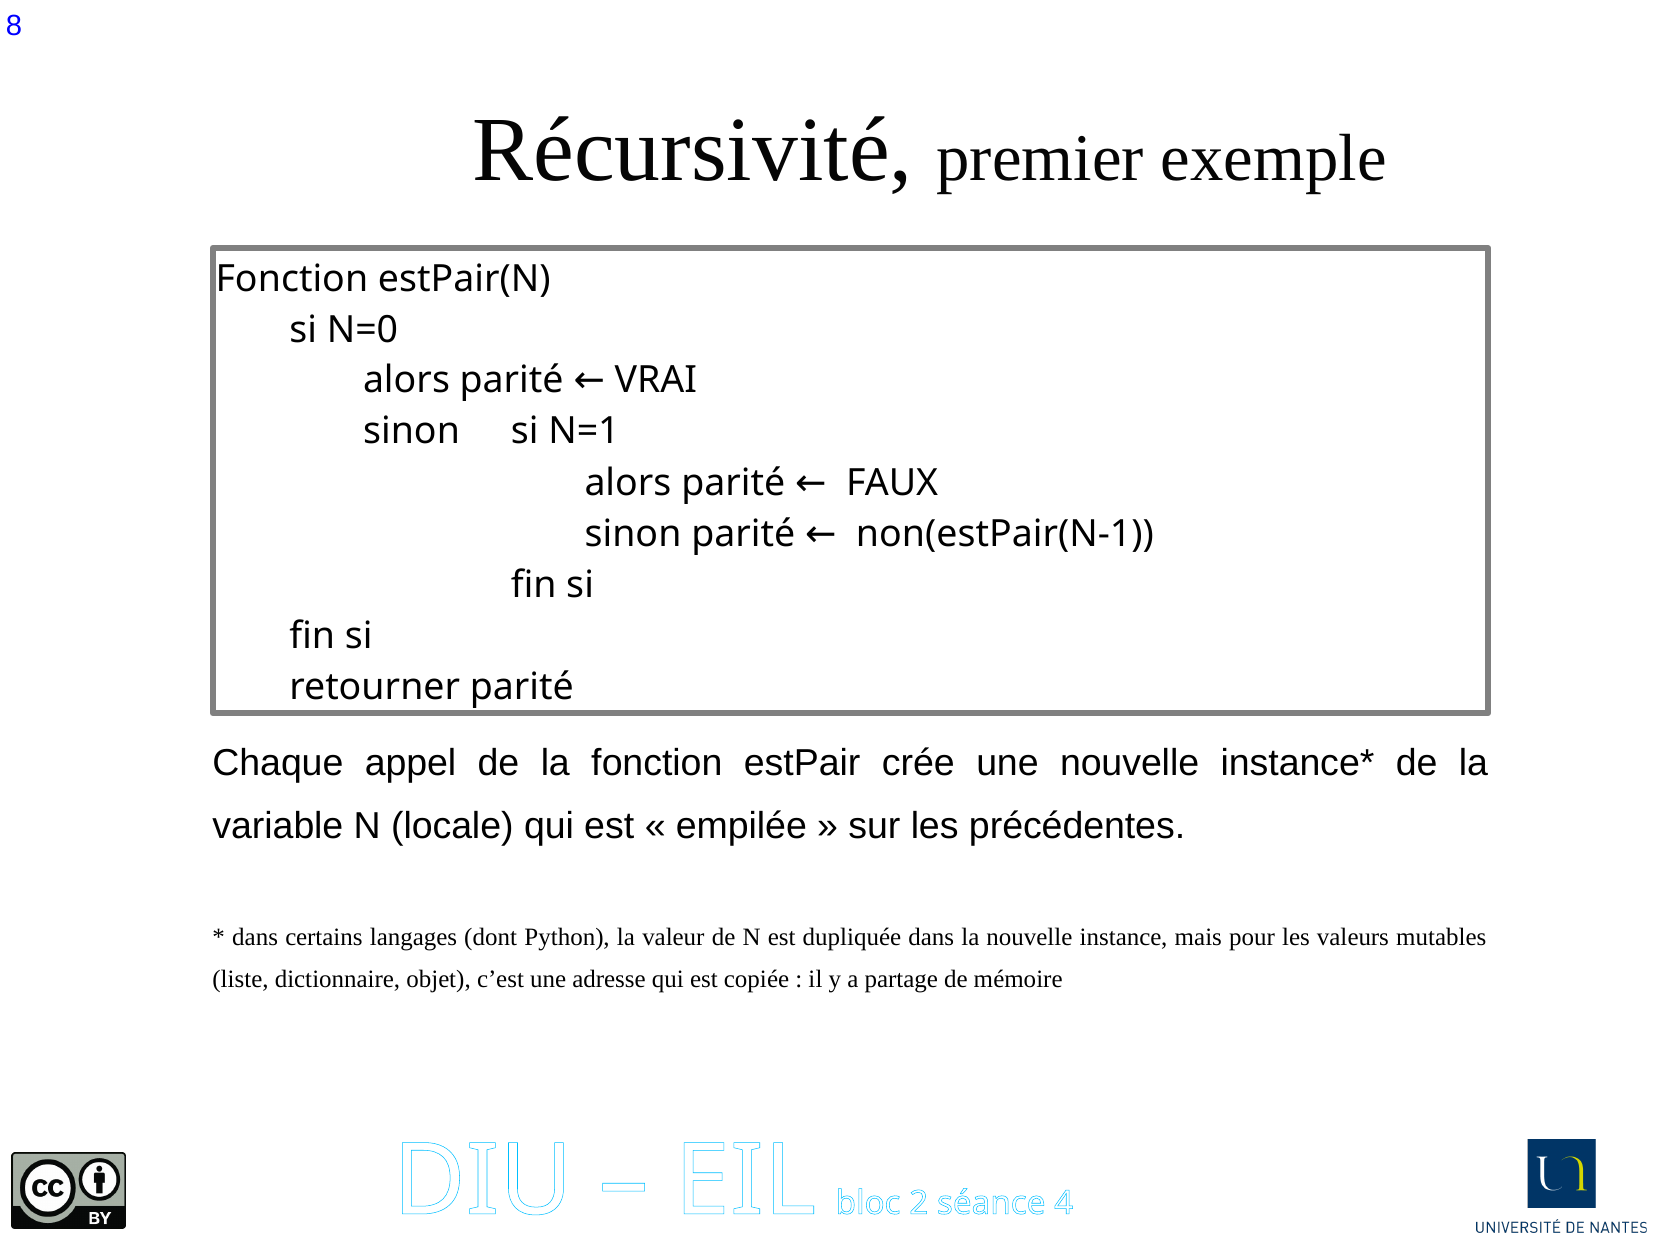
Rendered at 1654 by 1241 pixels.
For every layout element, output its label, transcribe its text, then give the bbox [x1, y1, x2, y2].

picture [11, 1152, 126, 1229]
picture [938, 1195, 952, 1215]
picture [992, 1195, 1009, 1215]
picture [602, 1182, 645, 1192]
picture [886, 1195, 900, 1215]
picture [773, 1142, 815, 1215]
picture [972, 1195, 988, 1215]
title Récursivité, premier exemple [265, 47, 1595, 252]
picture [469, 1142, 496, 1215]
text_box Fonction estPair(N) si N=0 alors parité ← VRAI sinon si N=1 alors parité ← FAUX sinon parité ← non(estPair(N-1)) fin si fin si retourner parité [212, 248, 1489, 680]
picture [1012, 1195, 1026, 1215]
picture [402, 1142, 460, 1215]
picture [1028, 1195, 1045, 1215]
picture [683, 1142, 725, 1215]
picture [866, 1195, 884, 1215]
picture [954, 1188, 971, 1215]
subtitle Chaque appel de la fonction estPair crée une nouvelle instance* de la variable N (locale) qui est « empilée » sur les précédentes. * dans certains langages (dont Python), la valeur de N est dupliquée dans la nouvelle instance, mais pour les valeurs mutables (liste, dictionnaire, objet), c’est une adresse qui est copiée : il y a partage de mémoire [212, 720, 1489, 993]
picture [910, 1189, 927, 1215]
picture [838, 1188, 855, 1215]
picture [733, 1142, 761, 1215]
picture [508, 1142, 564, 1216]
picture [1476, 1139, 1647, 1233]
picture [858, 1188, 863, 1215]
picture [1054, 1189, 1073, 1215]
